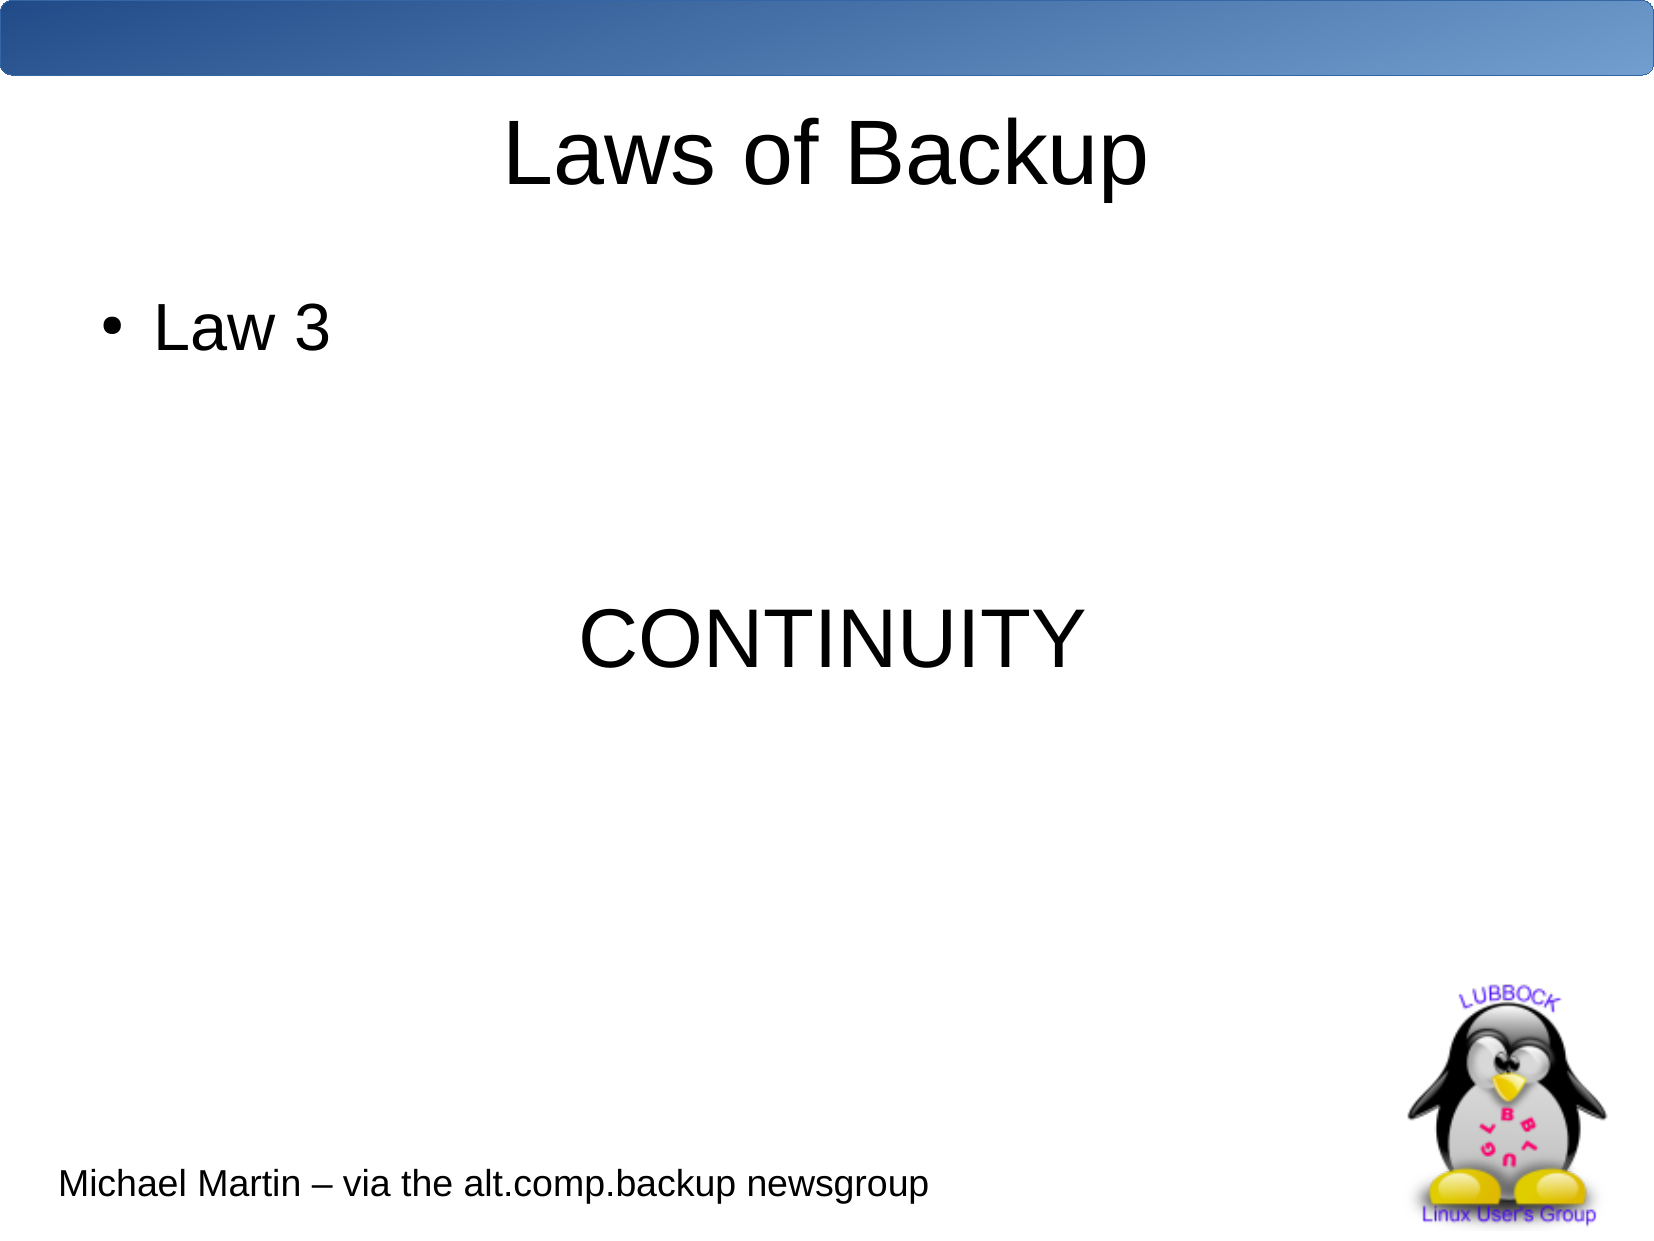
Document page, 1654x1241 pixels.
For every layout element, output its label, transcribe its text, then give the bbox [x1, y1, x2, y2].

title Laws of Backup [82, 76, 1571, 257]
list Law 3 CONTINUITY [82, 290, 1571, 1010]
text_box [0, 0, 1654, 76]
picture [1380, 974, 1636, 1231]
text_box Michael Martin – via the alt.comp.backup newsgroup [43, 1155, 1081, 1212]
